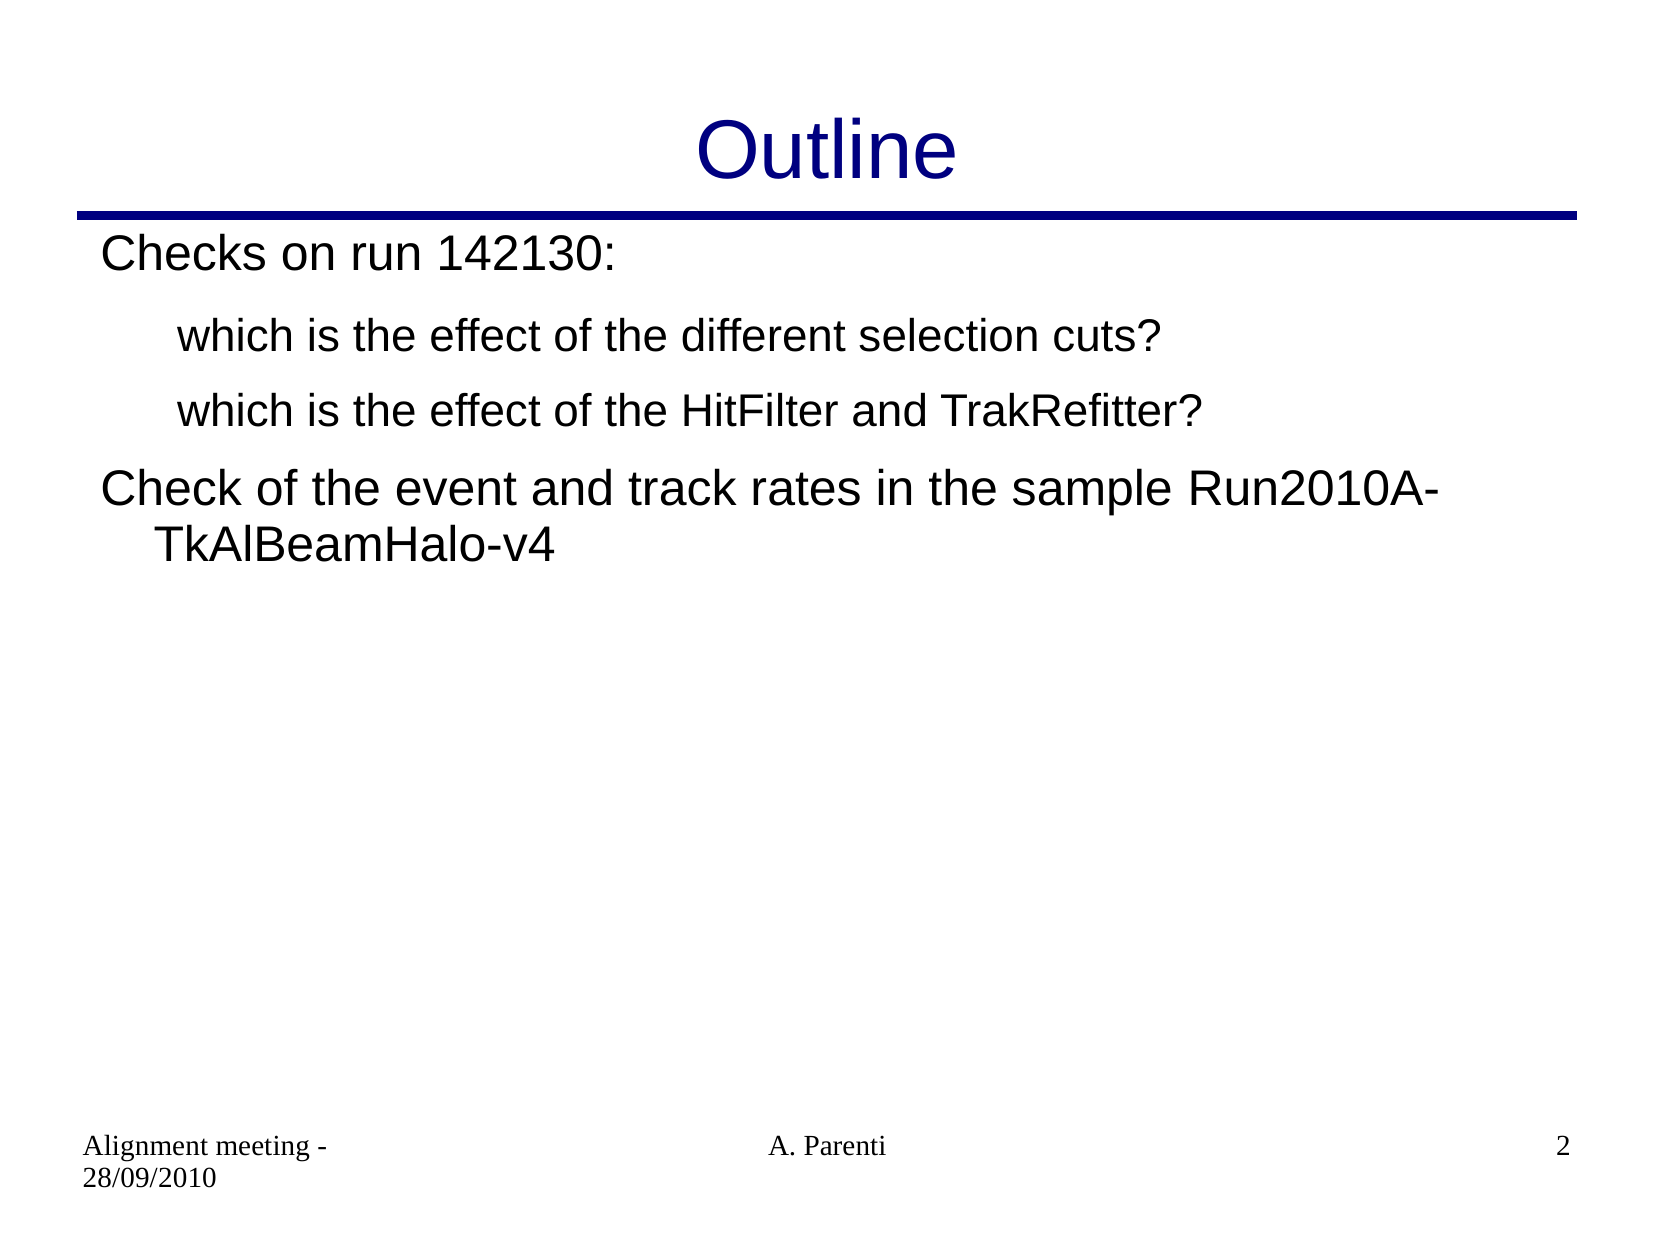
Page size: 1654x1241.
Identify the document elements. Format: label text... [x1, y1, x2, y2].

title Outline [82, 75, 1571, 225]
list Checks on run 142130: which is the effect of the different selection cuts? which is the effect of the HitFilter and TrakRefitter? Check of the event and track rates in the sample Run2010A-TkAlBeamHalo-v4 [82, 225, 1571, 1109]
